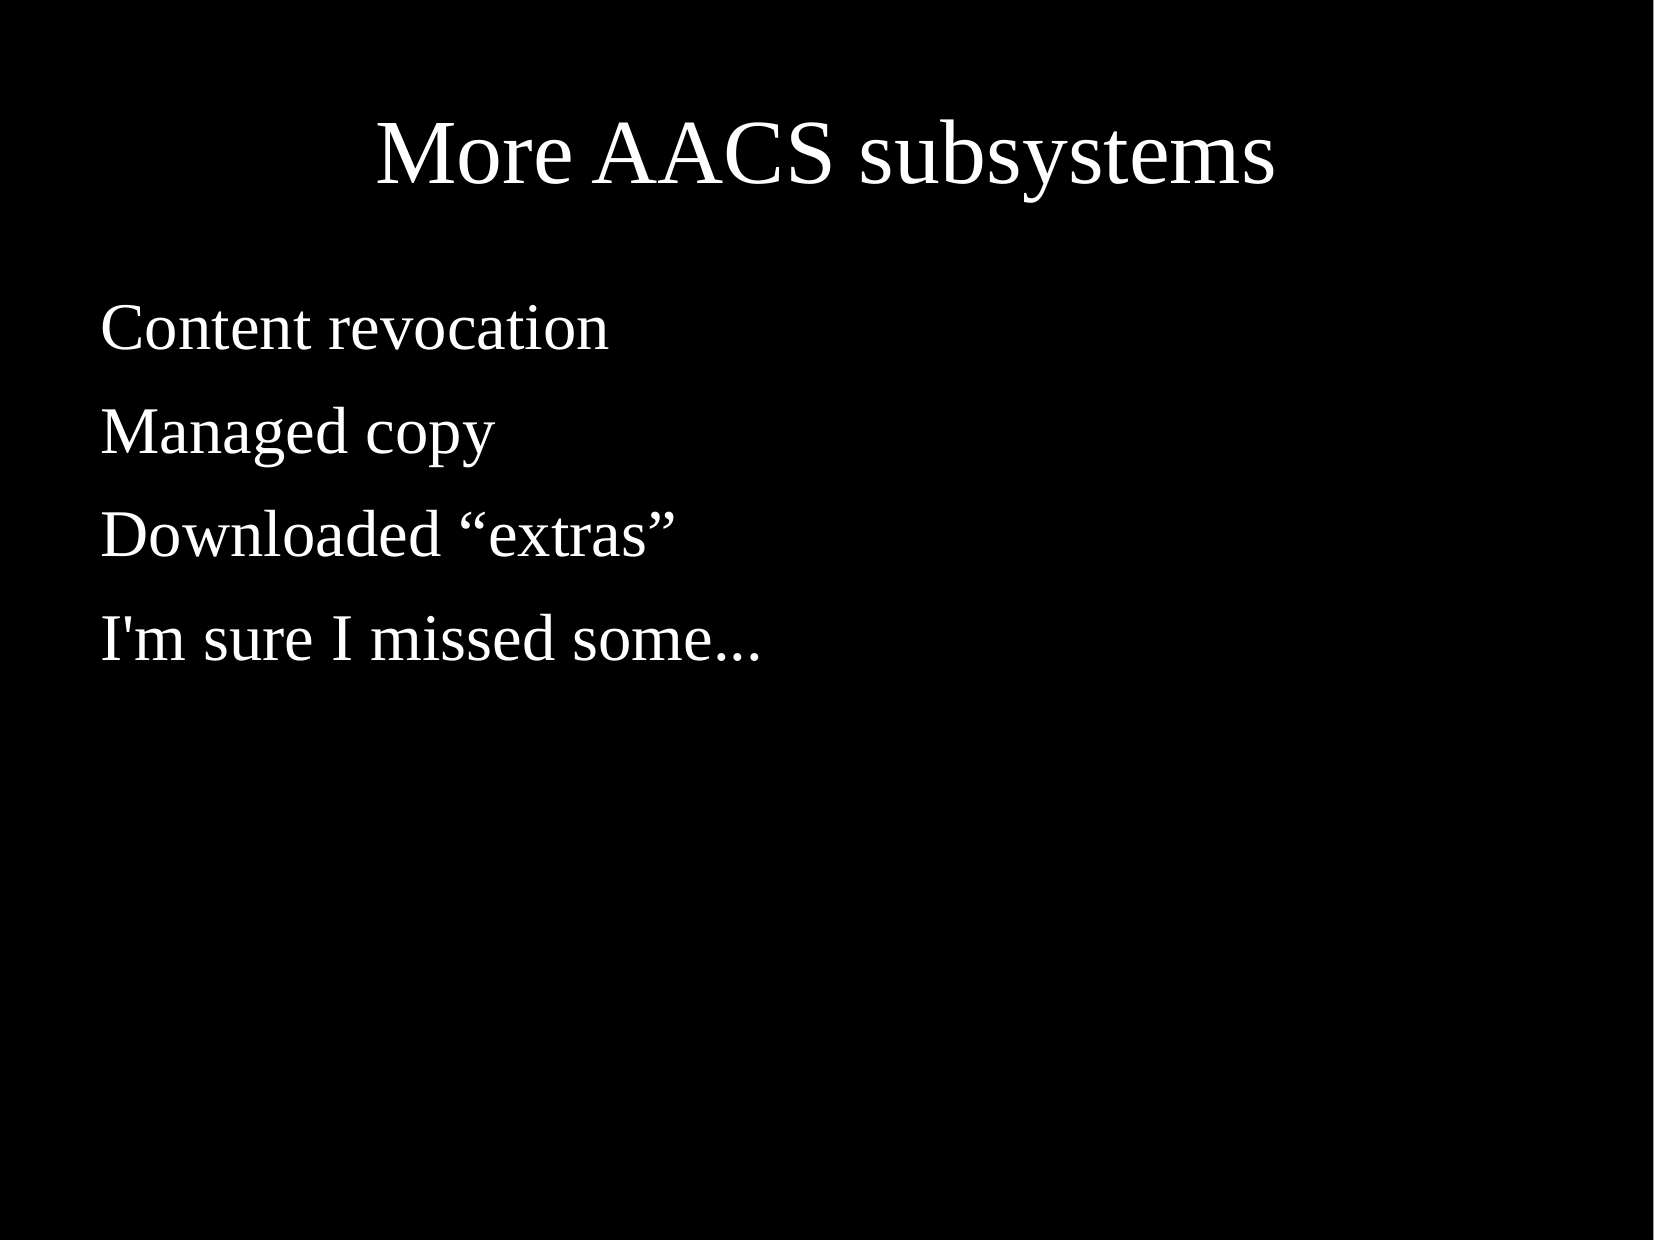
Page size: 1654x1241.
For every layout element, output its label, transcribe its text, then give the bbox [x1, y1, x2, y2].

list Content revocation Managed copy Downloaded “extras” I'm sure I missed some... [82, 290, 1571, 1094]
title More AACS subsystems [82, 56, 1571, 250]
